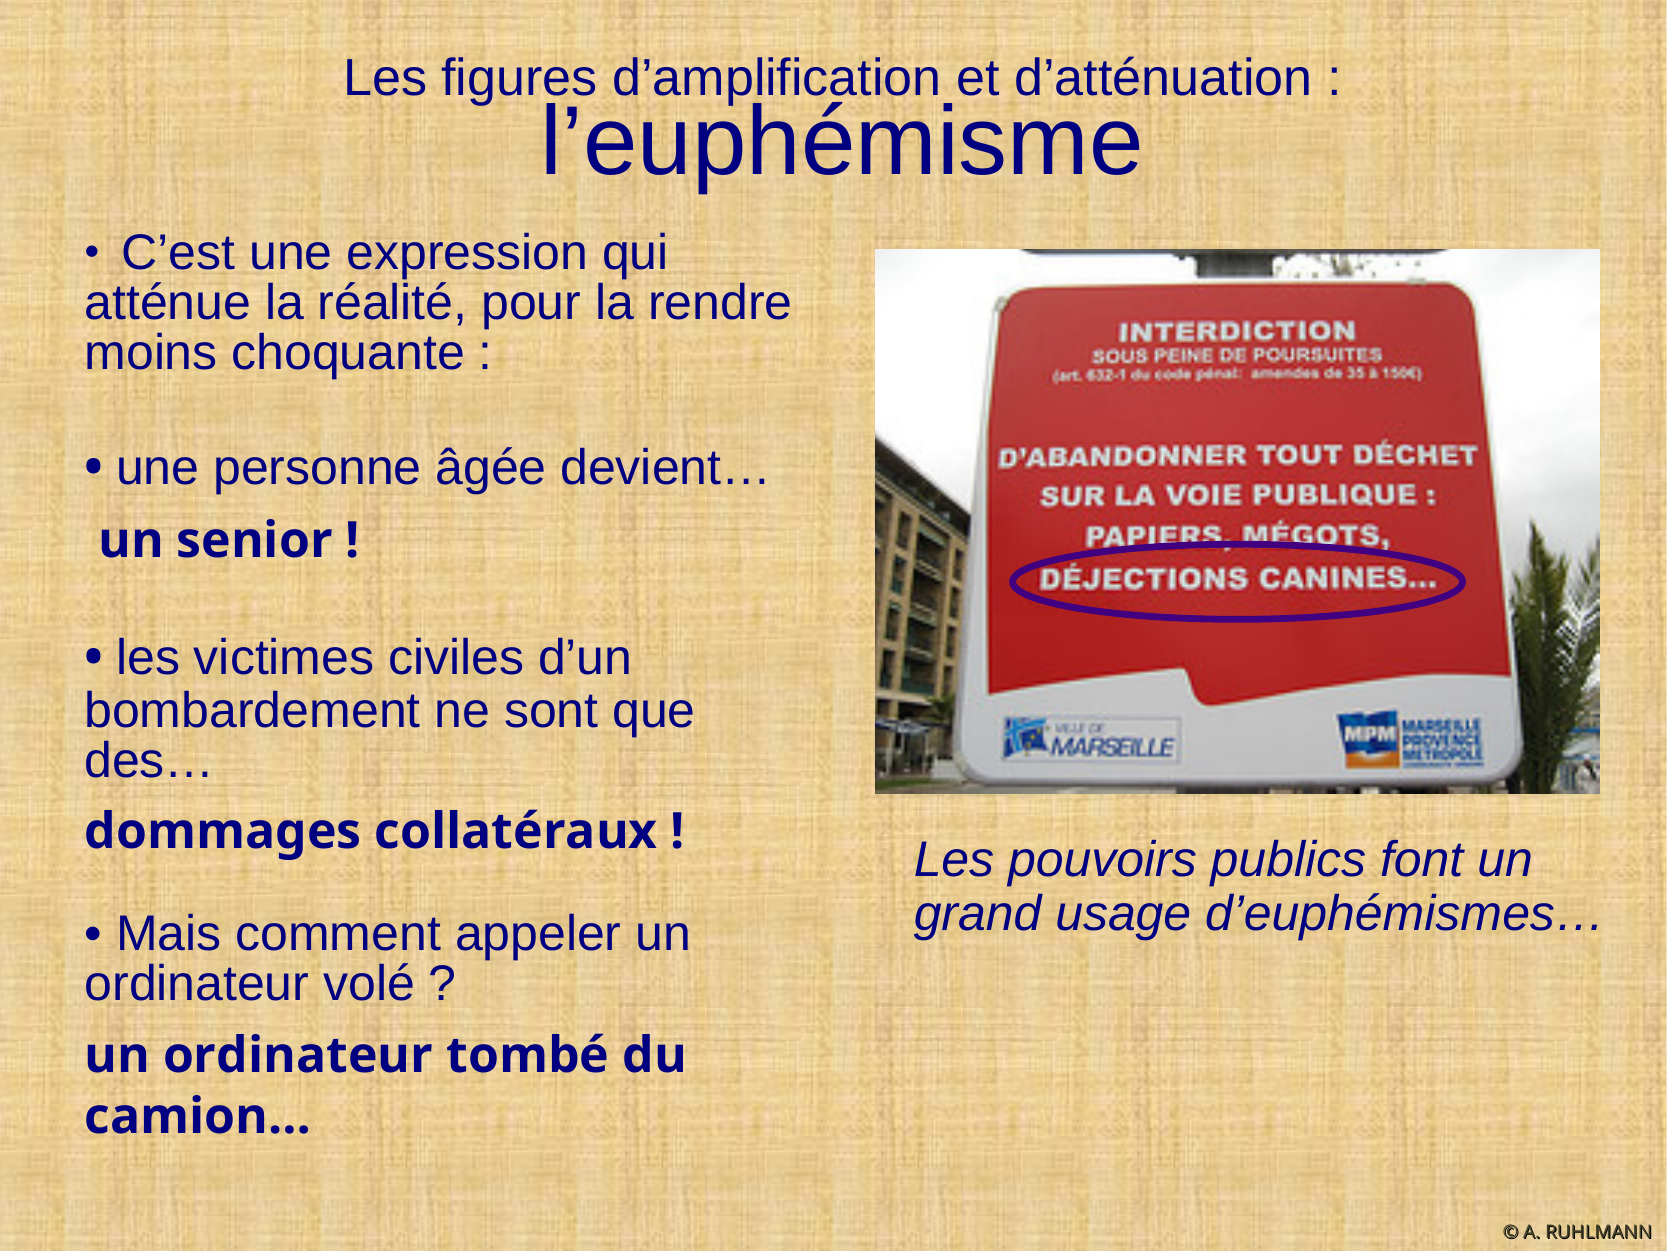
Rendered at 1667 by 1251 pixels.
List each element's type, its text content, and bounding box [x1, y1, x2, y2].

text_box © A. RUHLMANN [1412, 1212, 1667, 1251]
picture [0, 0, 1667, 1251]
title Les figures d’amplification et d’atténuation : l’euphémisme [112, 43, 1563, 207]
list C’est une expression qui atténue la réalité, pour la rendre moins choquante : • une personne âgée devient… un senior ! • les victimes civiles d’un bombardement ne sont que des… dommages collatéraux ! • Mais comment appeler un ordinateur volé ? un ordinateur tombé du camion… [37, 200, 838, 1176]
text_box Les pouvoirs publics font un grand usage d’euphémismes… [866, 825, 1613, 1138]
